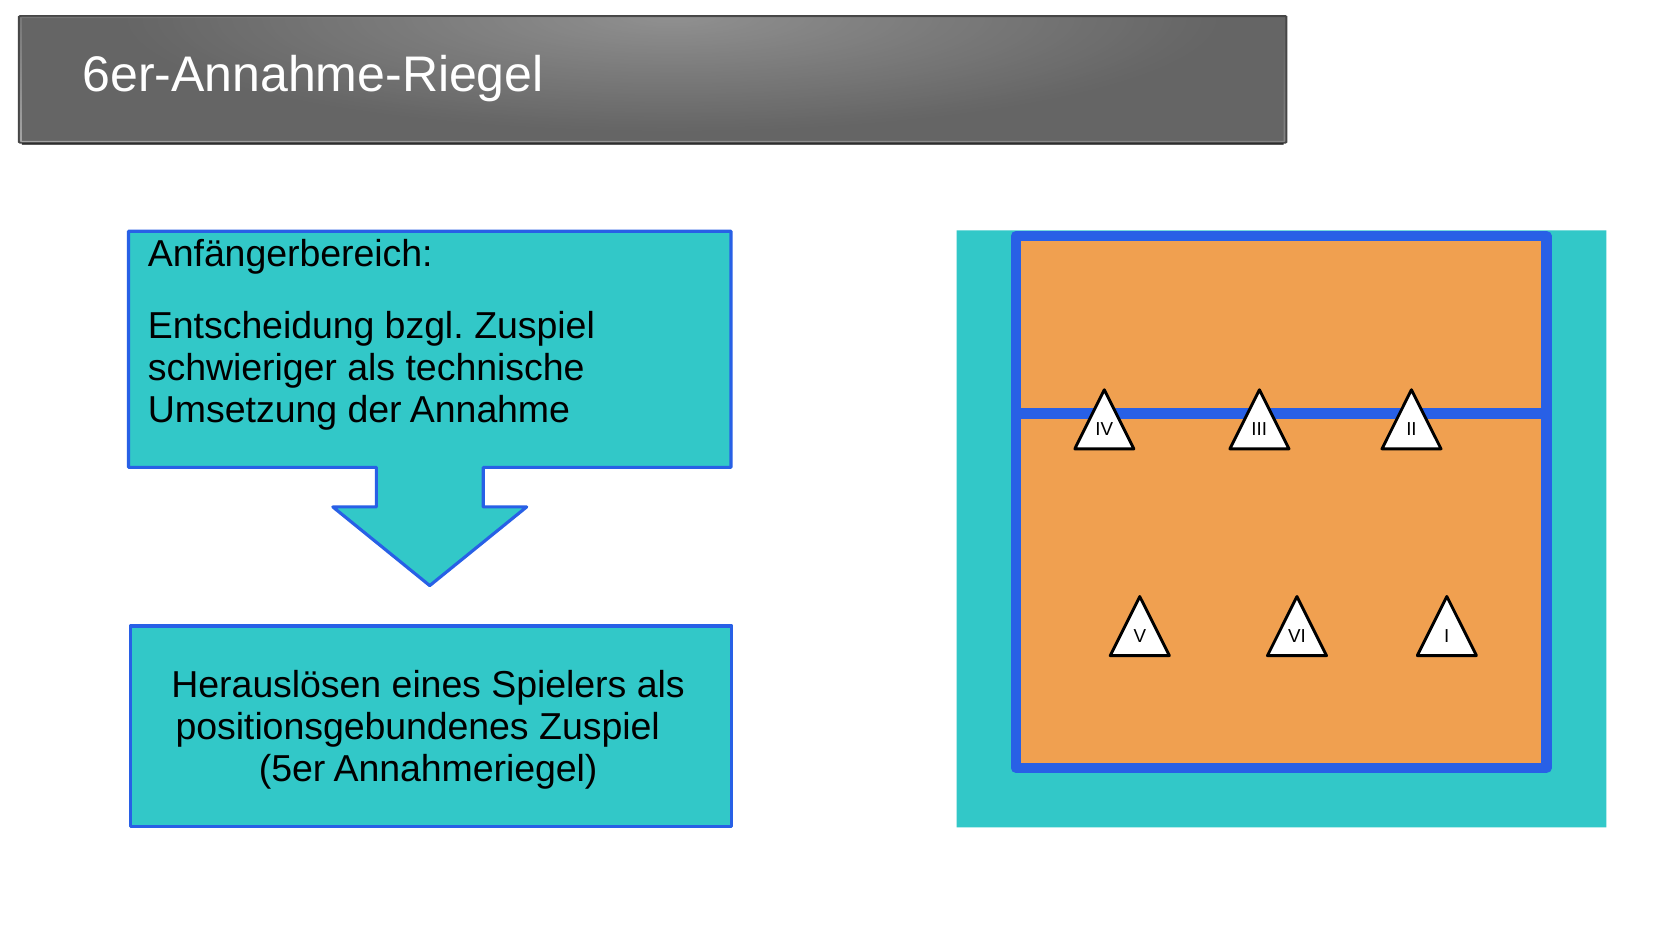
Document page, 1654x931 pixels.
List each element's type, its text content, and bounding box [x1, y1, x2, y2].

text_box Anfängerbereich: Entscheidung bzgl. Zuspiel schwieriger als technische Umsetzung der Annahme [128, 231, 731, 586]
list Herauslösen eines Spielers als positionsgebundenes Zuspiel (5er Annahmeriegel) [130, 625, 732, 827]
text_box IV [1074, 389, 1134, 449]
title 6er-Annahme-Riegel [82, 29, 1235, 119]
text_box III [1229, 389, 1289, 449]
text_box II [1381, 389, 1442, 449]
text_box V [1110, 596, 1170, 656]
text_box VI [1267, 596, 1327, 656]
text_box I [1417, 596, 1477, 656]
